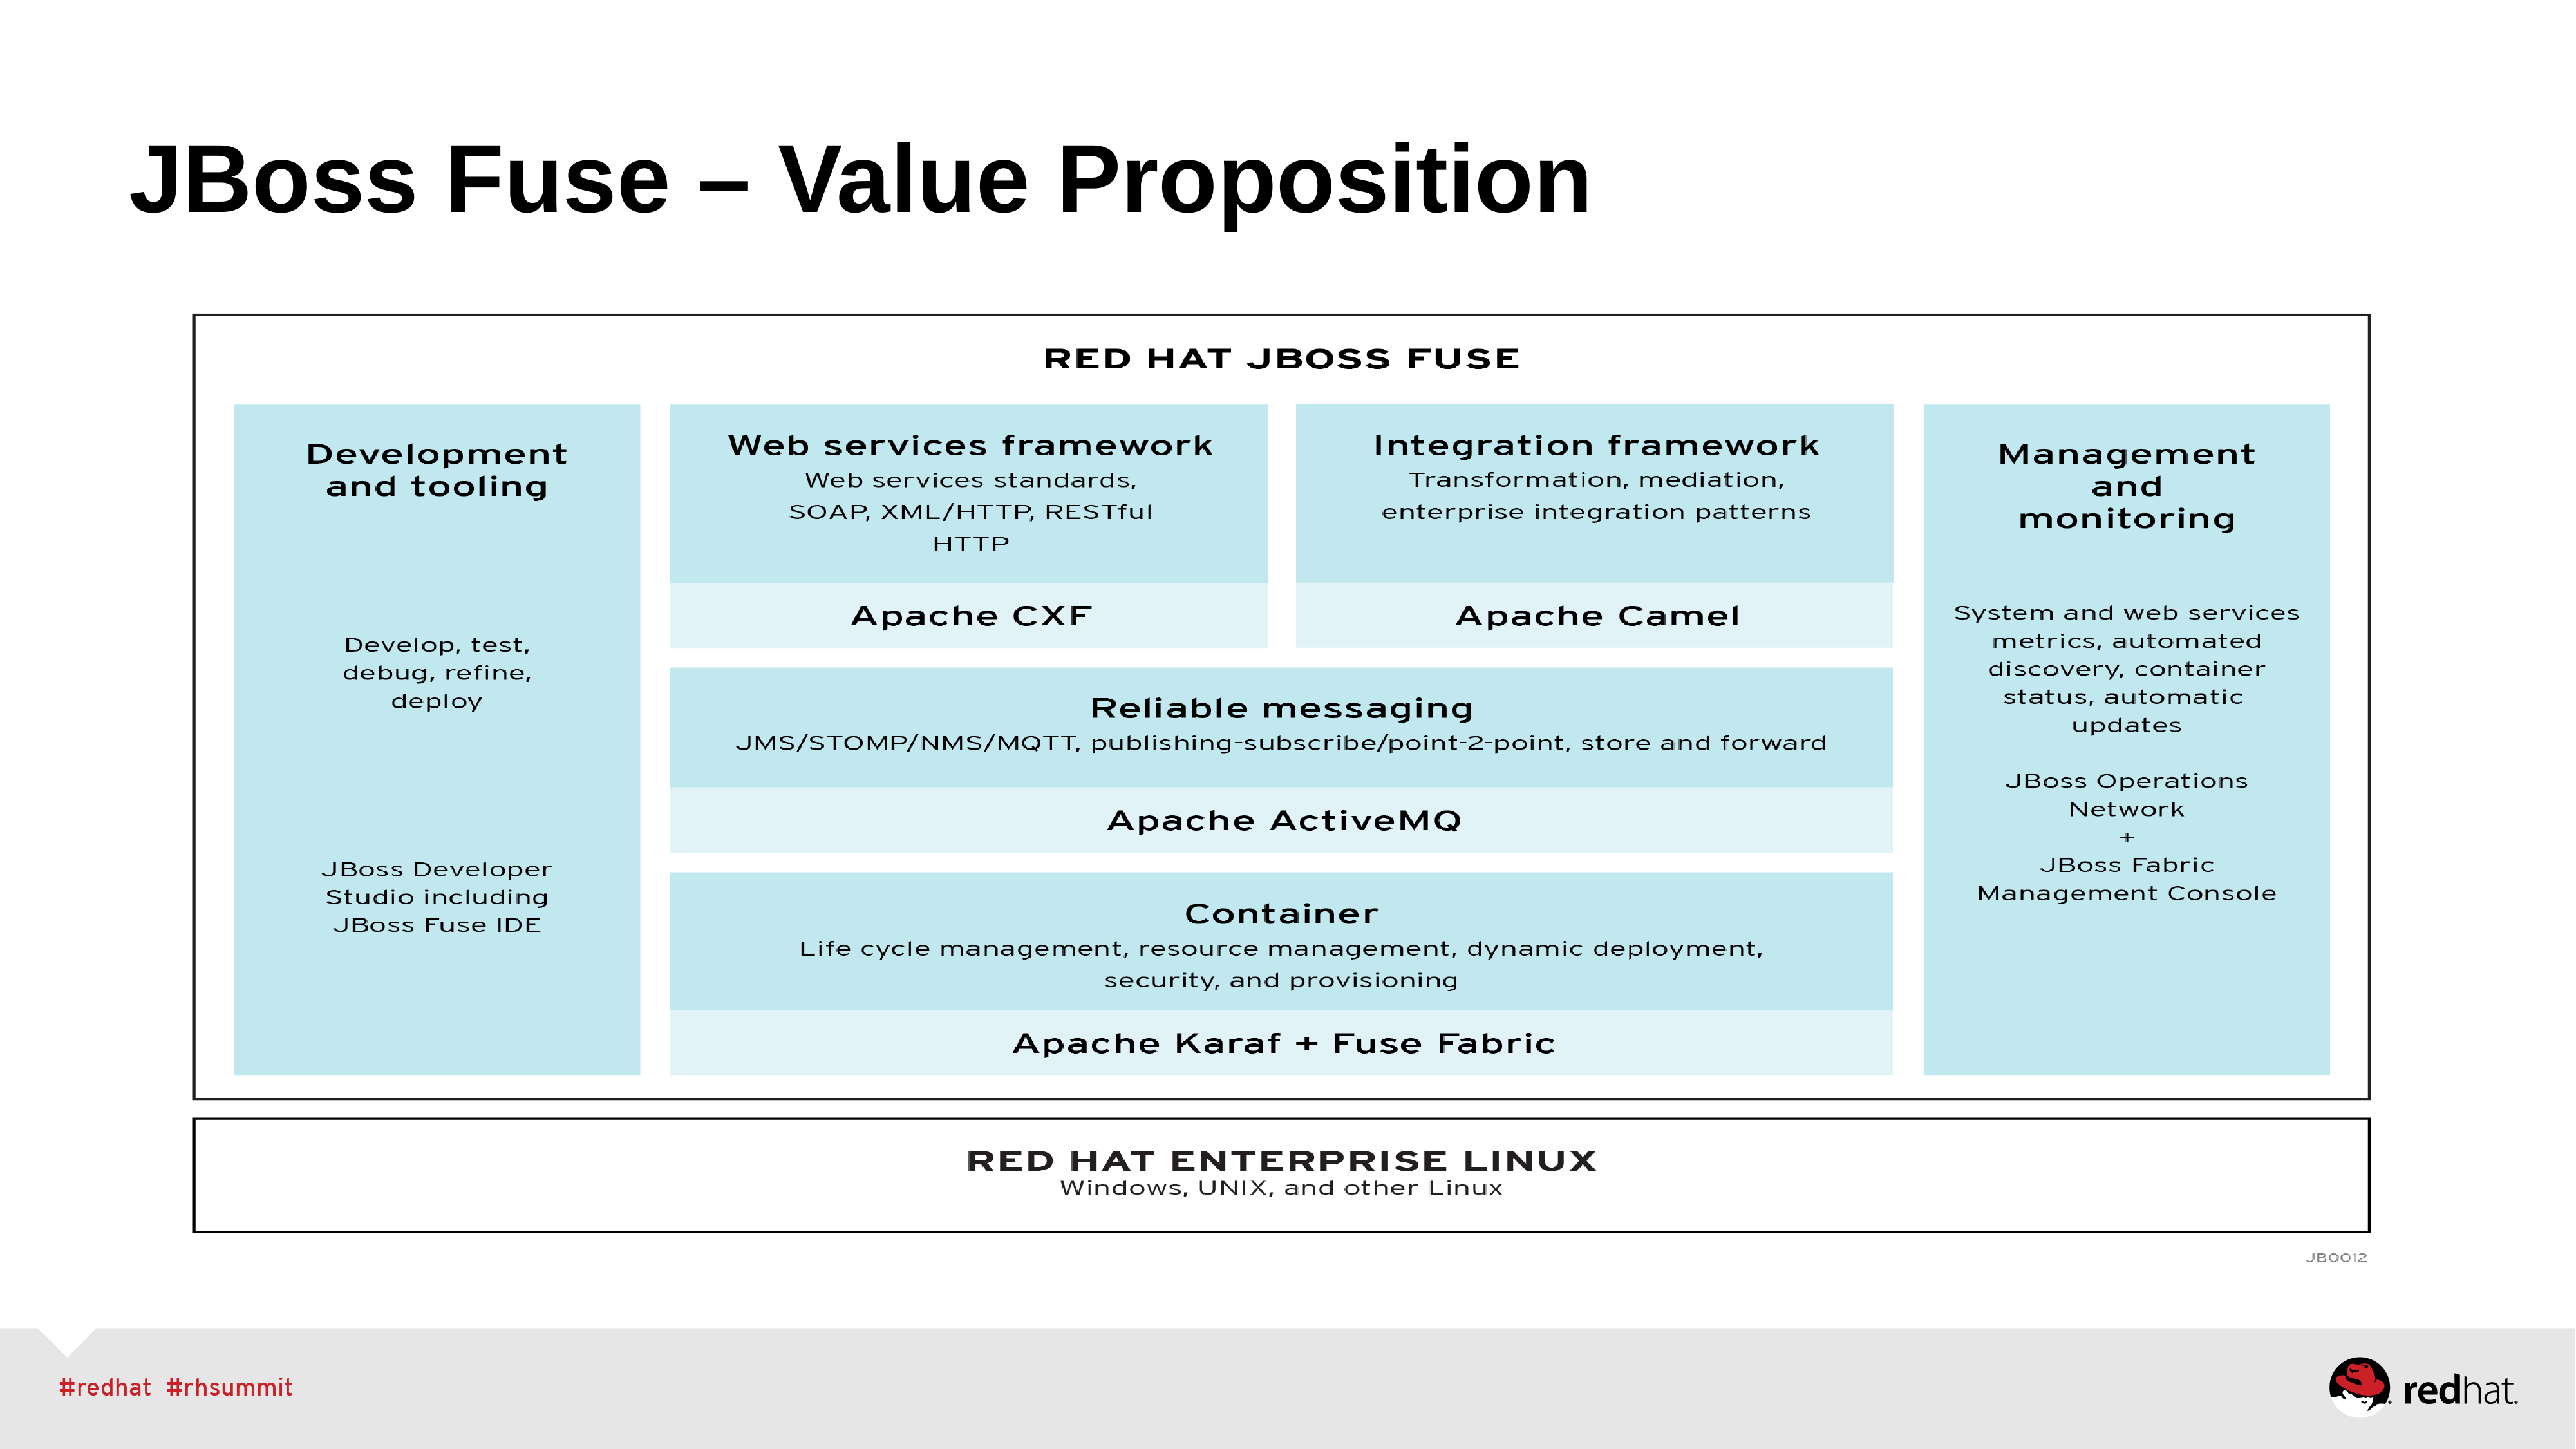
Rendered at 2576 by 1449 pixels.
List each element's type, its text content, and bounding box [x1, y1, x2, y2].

picture [0, 0, 2575, 1449]
title JBoss Fuse – Value Proposition [128, 57, 2447, 300]
